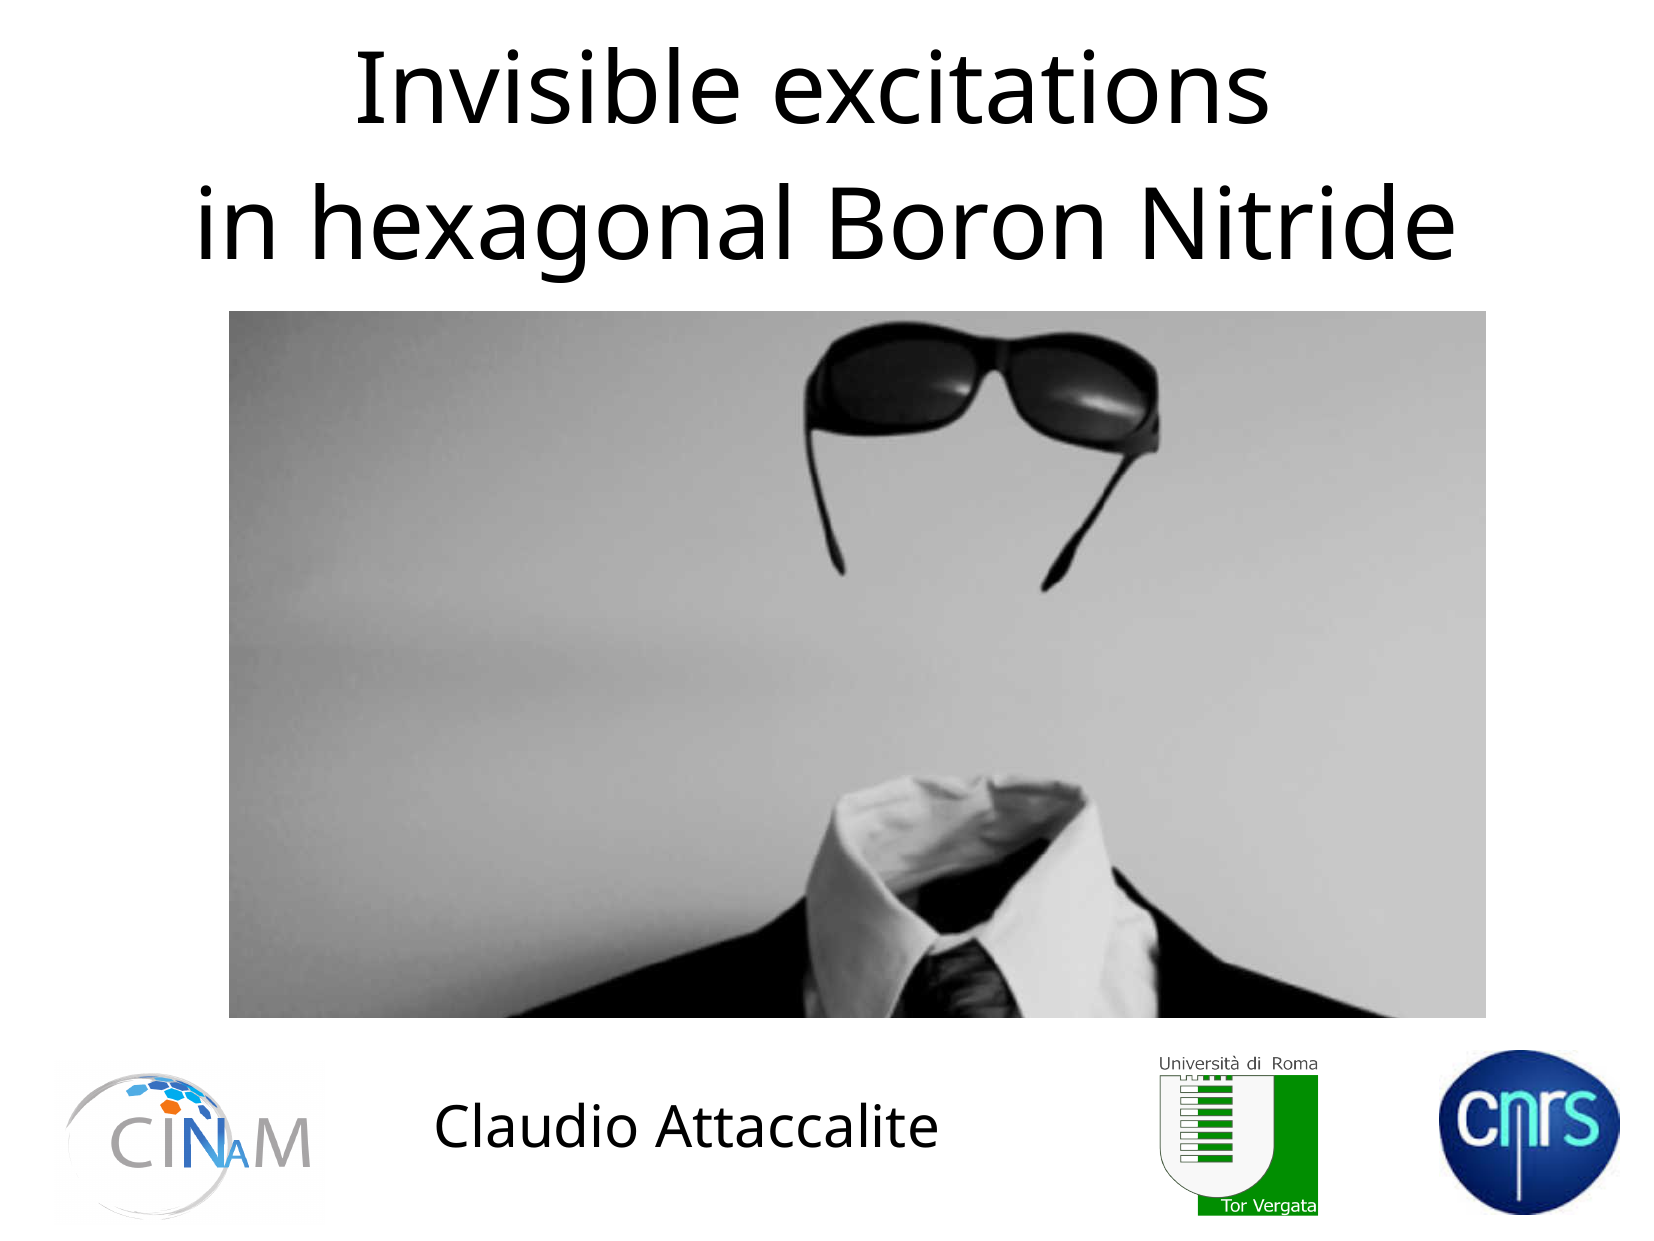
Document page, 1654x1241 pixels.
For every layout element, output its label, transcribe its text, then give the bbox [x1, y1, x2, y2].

picture [1146, 1050, 1332, 1221]
picture [229, 311, 1486, 1018]
picture [1439, 1050, 1620, 1215]
title Claudio Attaccalite [244, 1052, 1130, 1197]
title Invisible excitations in hexagonal Boron Nitride [82, 0, 1571, 308]
picture [54, 1060, 325, 1225]
